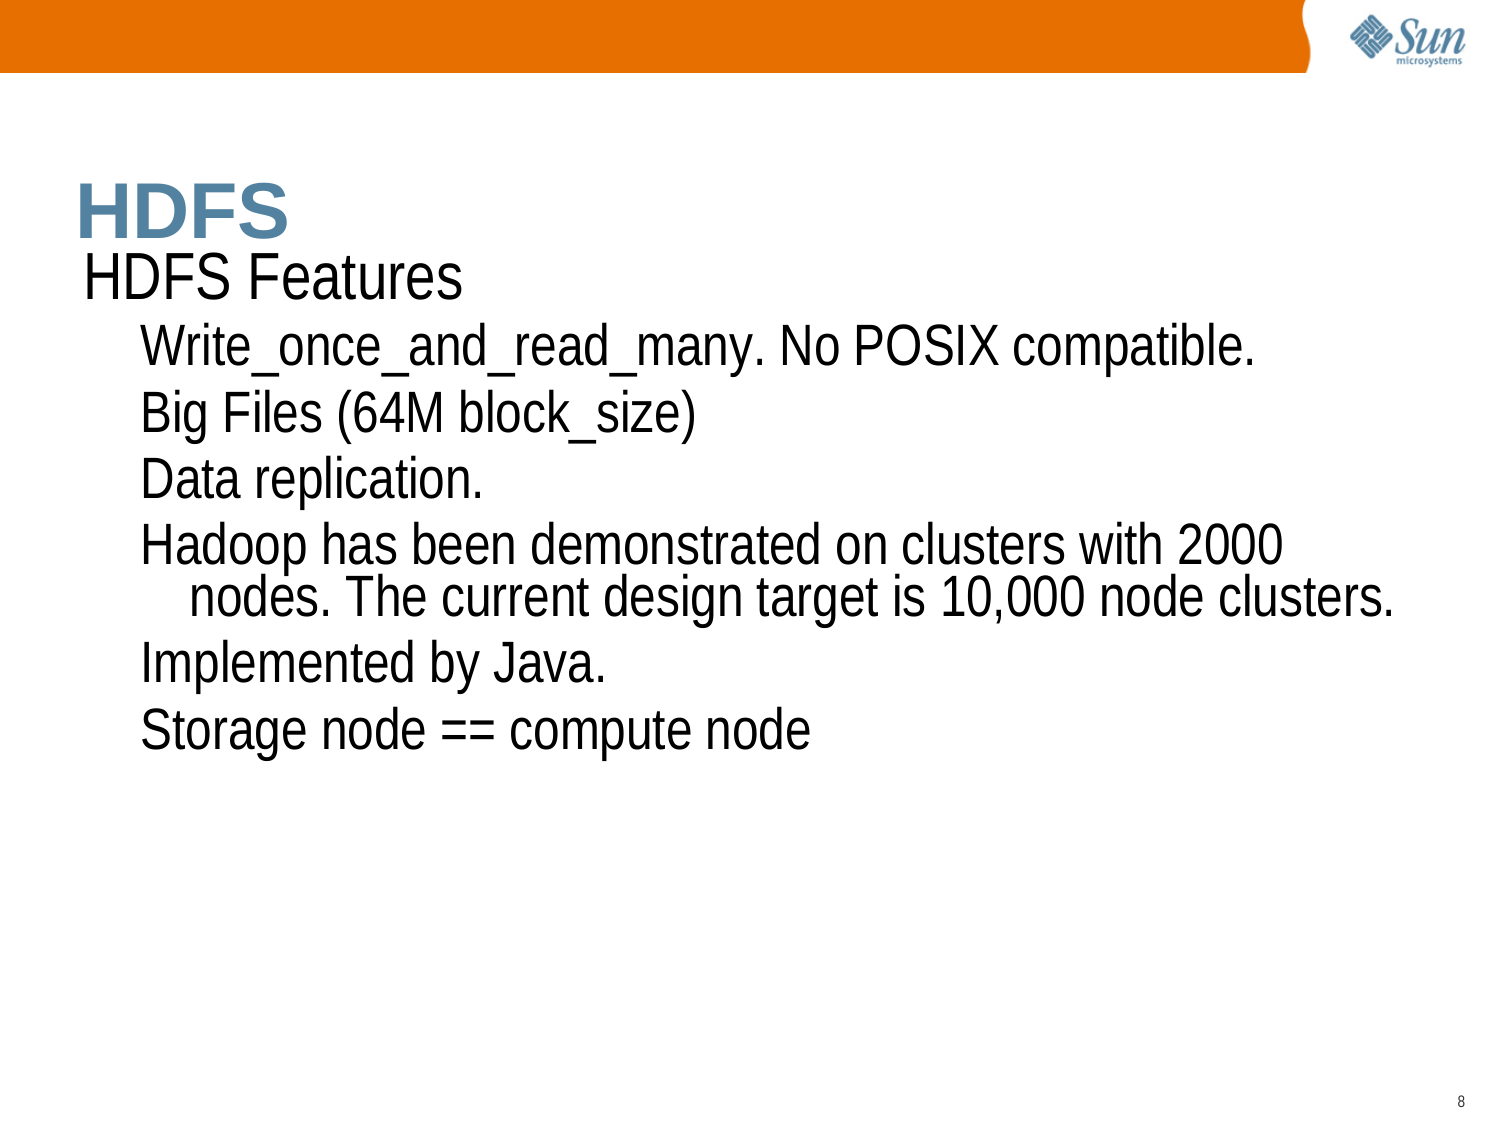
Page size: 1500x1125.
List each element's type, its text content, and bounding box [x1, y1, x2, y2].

picture [0, 0, 1500, 73]
list HDFS Features Write_once_and_read_many. No POSIX compatible. Big Files (64M block_size) Data replication. Hadoop has been demonstrated on clusters with 2000 nodes. The current design target is 10,000 node clusters. Implemented by Java. Storage node == compute node [64, 258, 1400, 1047]
title HDFS [74, 115, 1436, 253]
